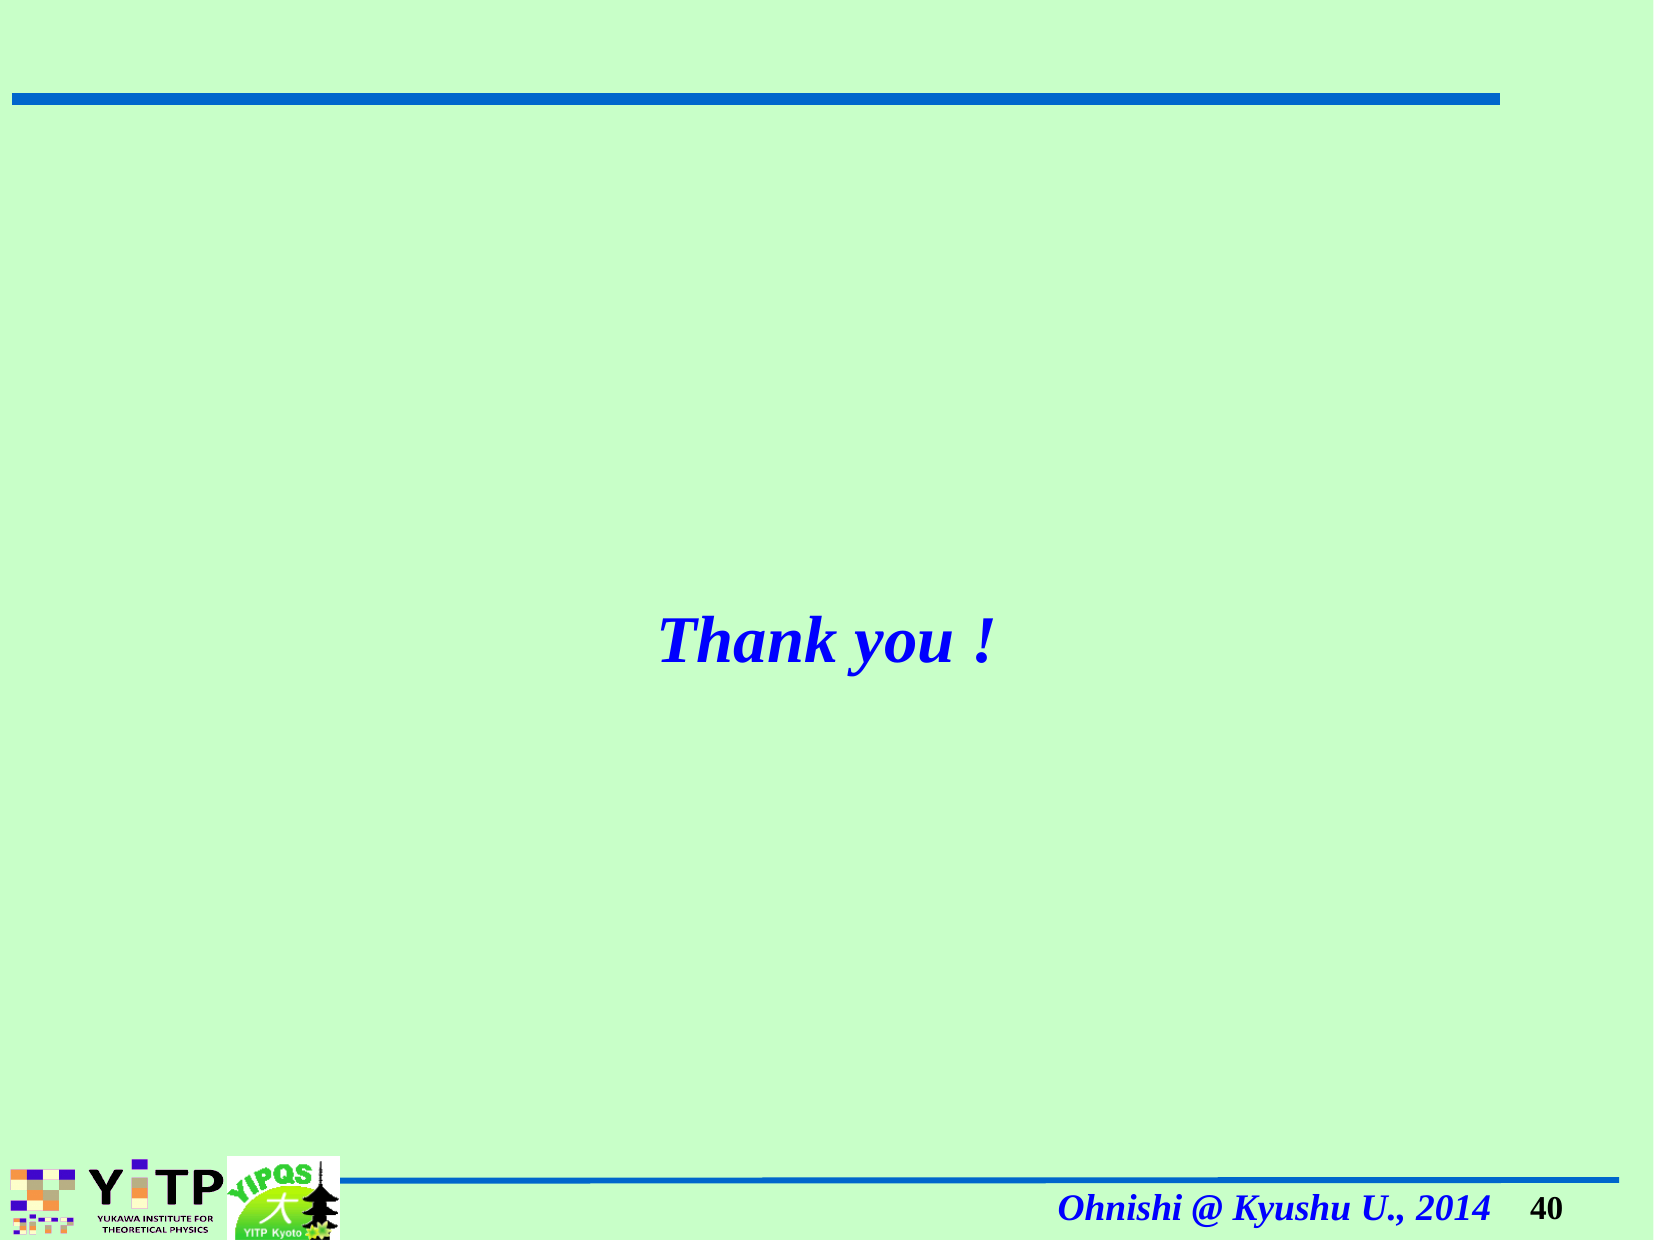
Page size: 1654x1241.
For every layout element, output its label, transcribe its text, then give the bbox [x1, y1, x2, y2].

title Thank you ! [0, 590, 1654, 689]
picture [0, 1154, 340, 1241]
